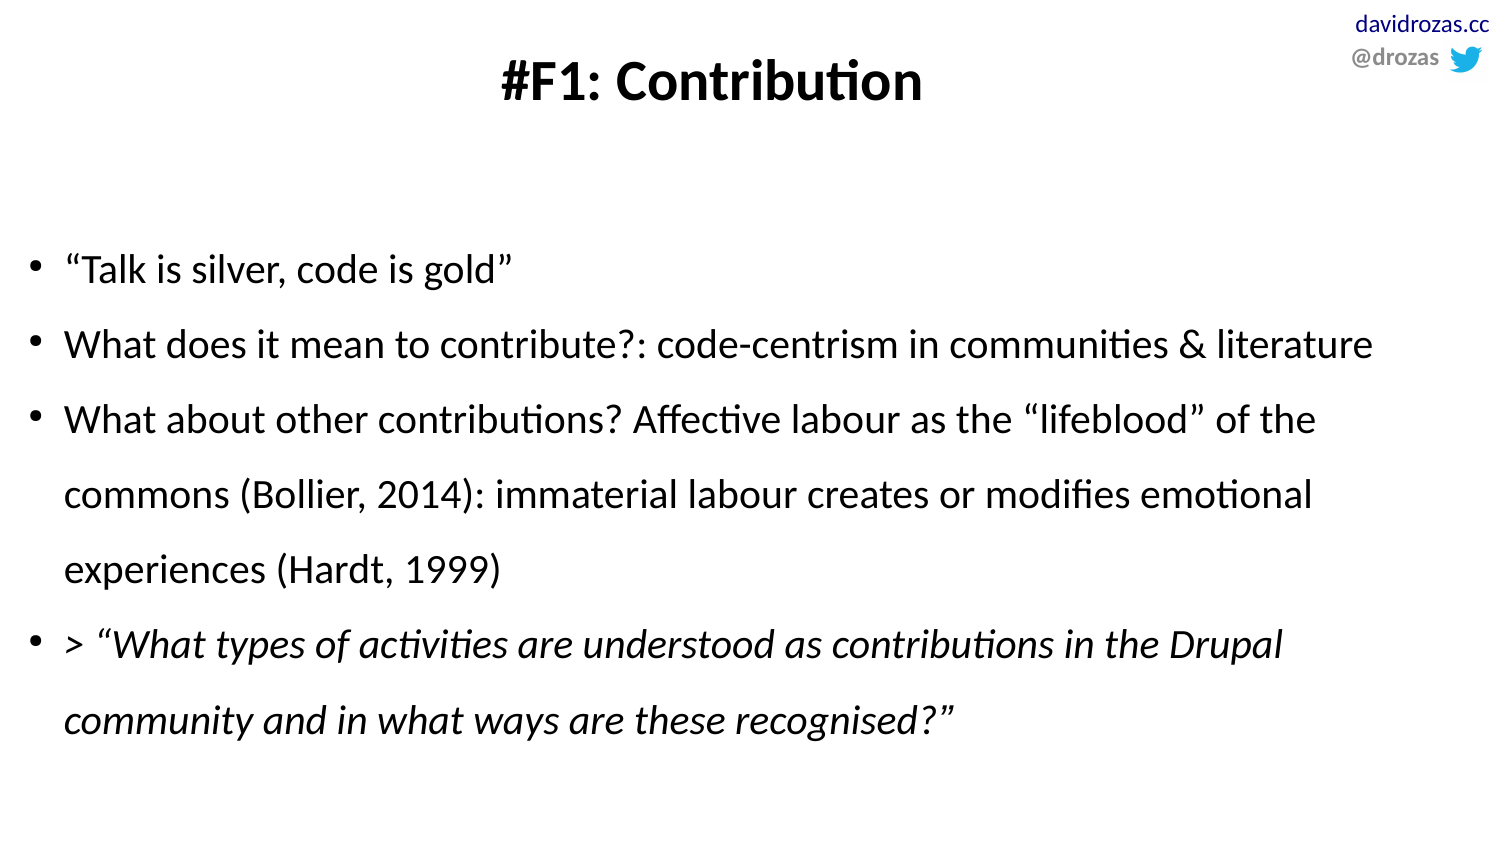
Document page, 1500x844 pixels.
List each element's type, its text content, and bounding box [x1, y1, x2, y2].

subtitle “Talk is silver, code is gold” What does it mean to contribute?: code-centrism in communities & literature What about other contributions? Affective labour as the “lifeblood” of the commons (Bollier, 2014): immaterial labour creates or modifies emotional experiences (Hardt, 1999) > “What types of activities are understood as contributions in the Drupal community and in what ways are these recognised?” [15, 210, 1496, 766]
title #F1: Contribution [60, 33, 1366, 121]
picture [1443, 46, 1489, 82]
text_box @drozas [1330, 37, 1443, 73]
text_box davidrozas.cc [1340, 5, 1500, 46]
